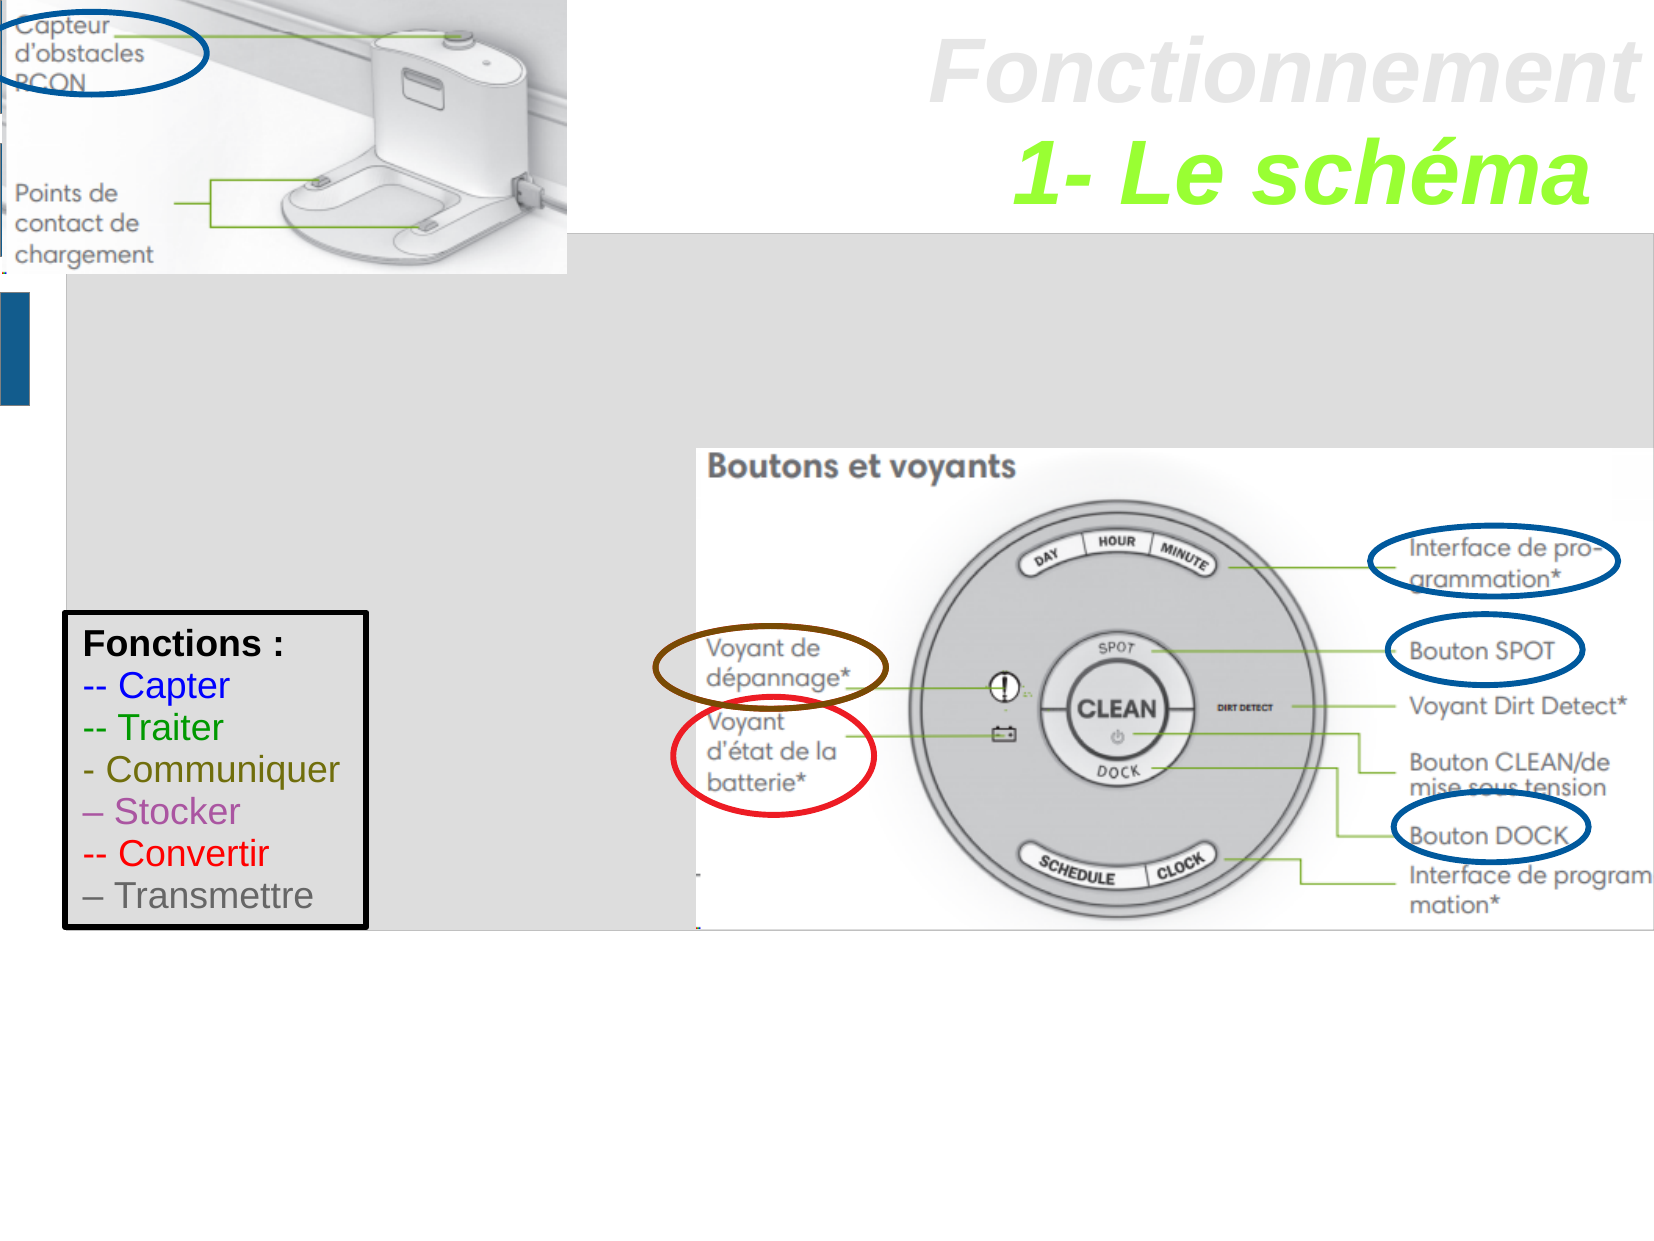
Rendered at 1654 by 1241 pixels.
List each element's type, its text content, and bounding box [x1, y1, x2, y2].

title Fonctionnement 1- Le schéma [578, 19, 1654, 225]
picture [2, 15, 203, 91]
picture [696, 630, 882, 701]
picture [696, 708, 871, 811]
picture [742, 700, 803, 705]
picture [2, 0, 567, 274]
text_box Fonctions : -- Capter -- Traiter - Communiquer – Stocker -- Convertir – Transmettre [64, 612, 367, 928]
picture [696, 703, 709, 714]
picture [696, 448, 1654, 929]
